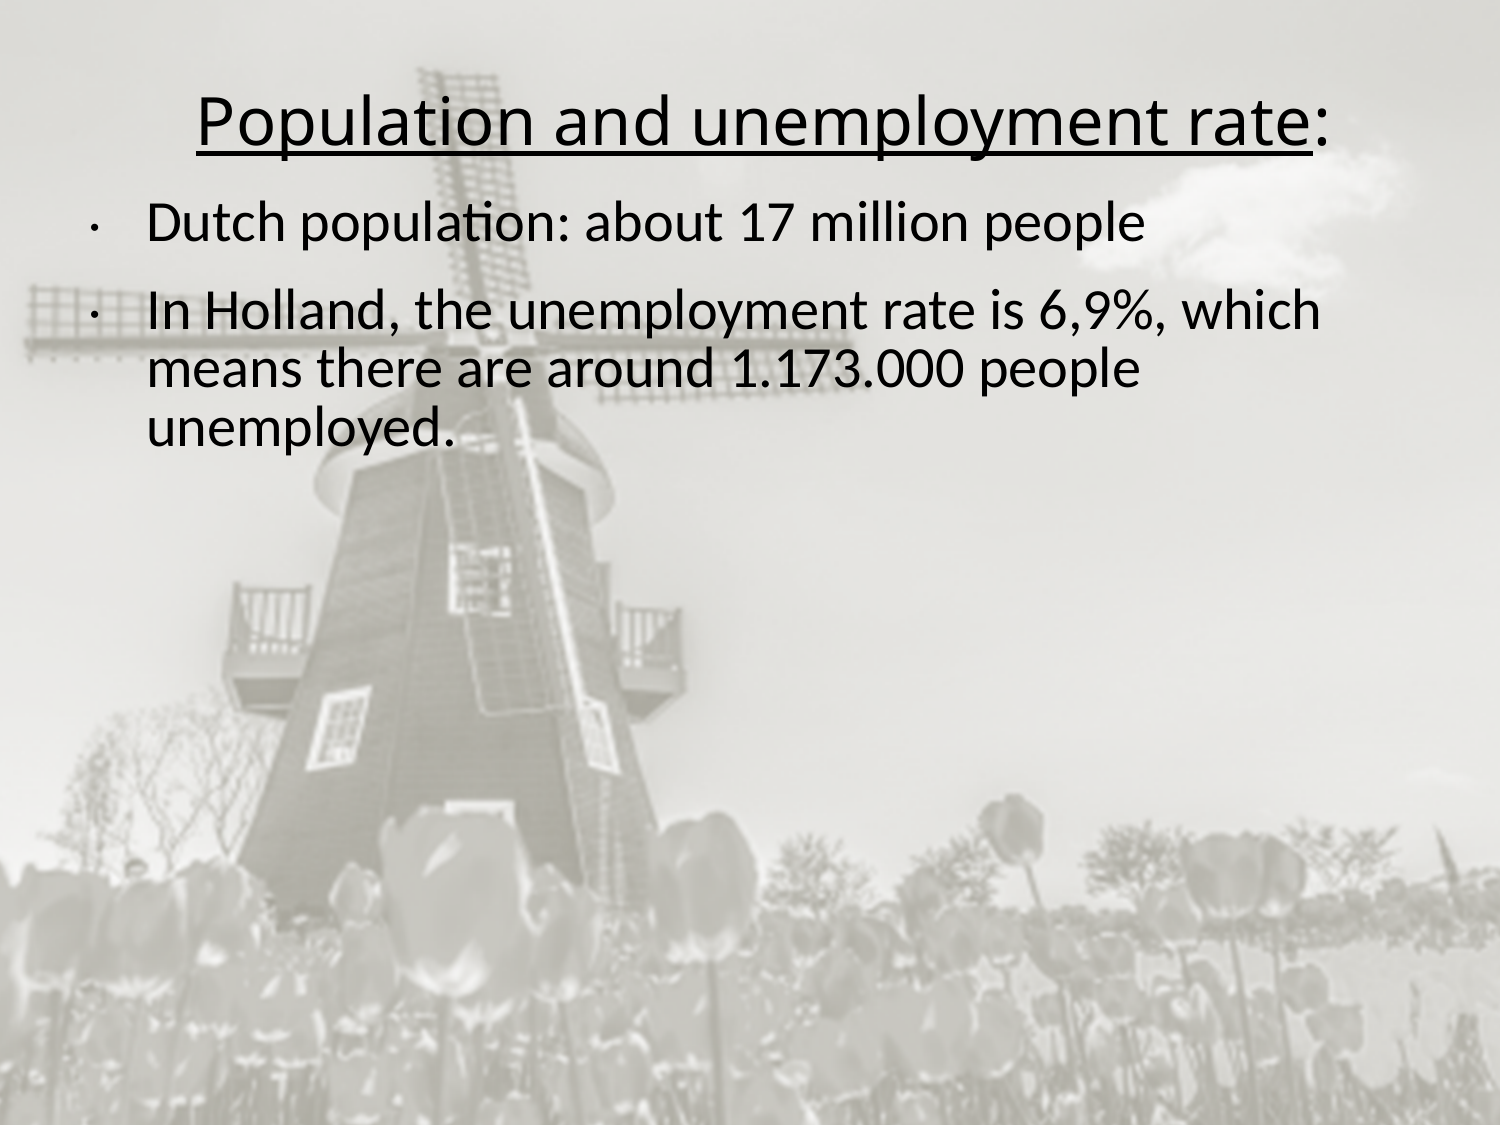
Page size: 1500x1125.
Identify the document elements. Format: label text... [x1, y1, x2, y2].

picture [0, 0, 1500, 1125]
title Population and unemployment rate: [88, 25, 1439, 214]
list Dutch population: about 17 million people In Holland, the unemployment rate is 6,9%, which means there are around 1.173.000 people unemployed. [75, 190, 1426, 934]
